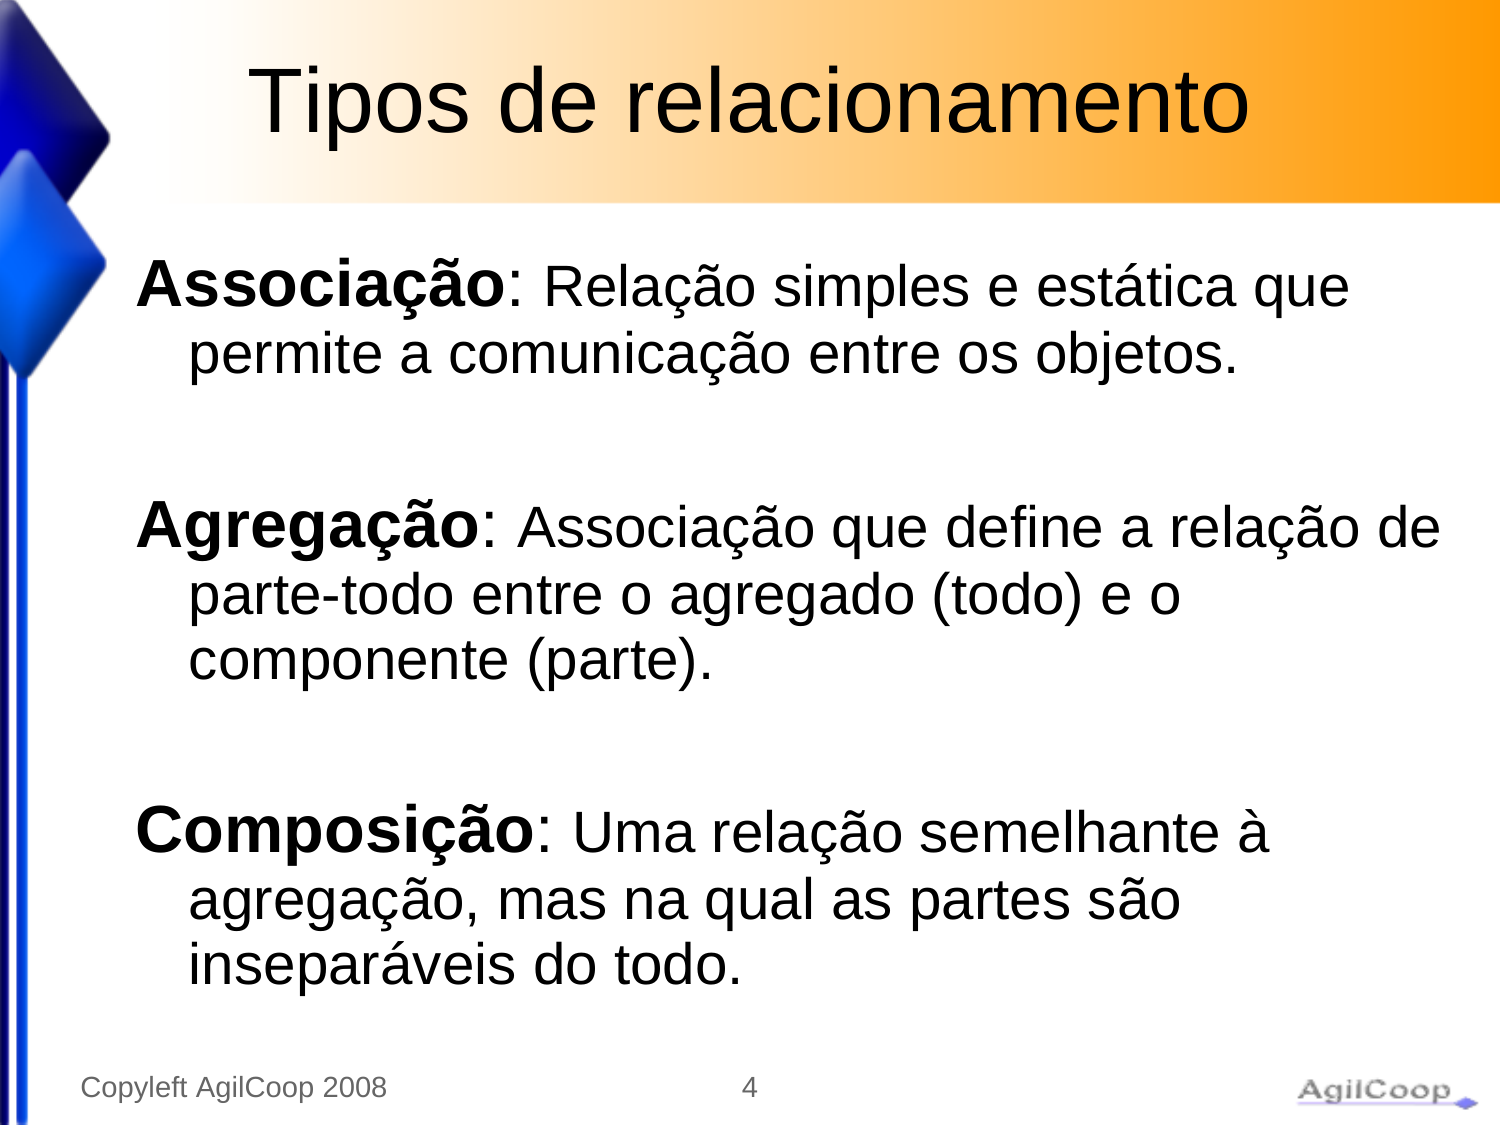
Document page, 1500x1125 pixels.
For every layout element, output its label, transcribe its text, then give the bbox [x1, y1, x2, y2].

title Tipos de relacionamento [75, 7, 1425, 196]
picture [0, 0, 1500, 1125]
list Associação: Relação simples e estática que permite a comunicação entre os objetos. Agregação: Associação que define a relação de parte-todo entre o agregado (todo) e o componente (parte). Composição: Uma relação semelhante à agregação, mas na qual as partes são inseparáveis do todo. [118, 246, 1477, 1018]
